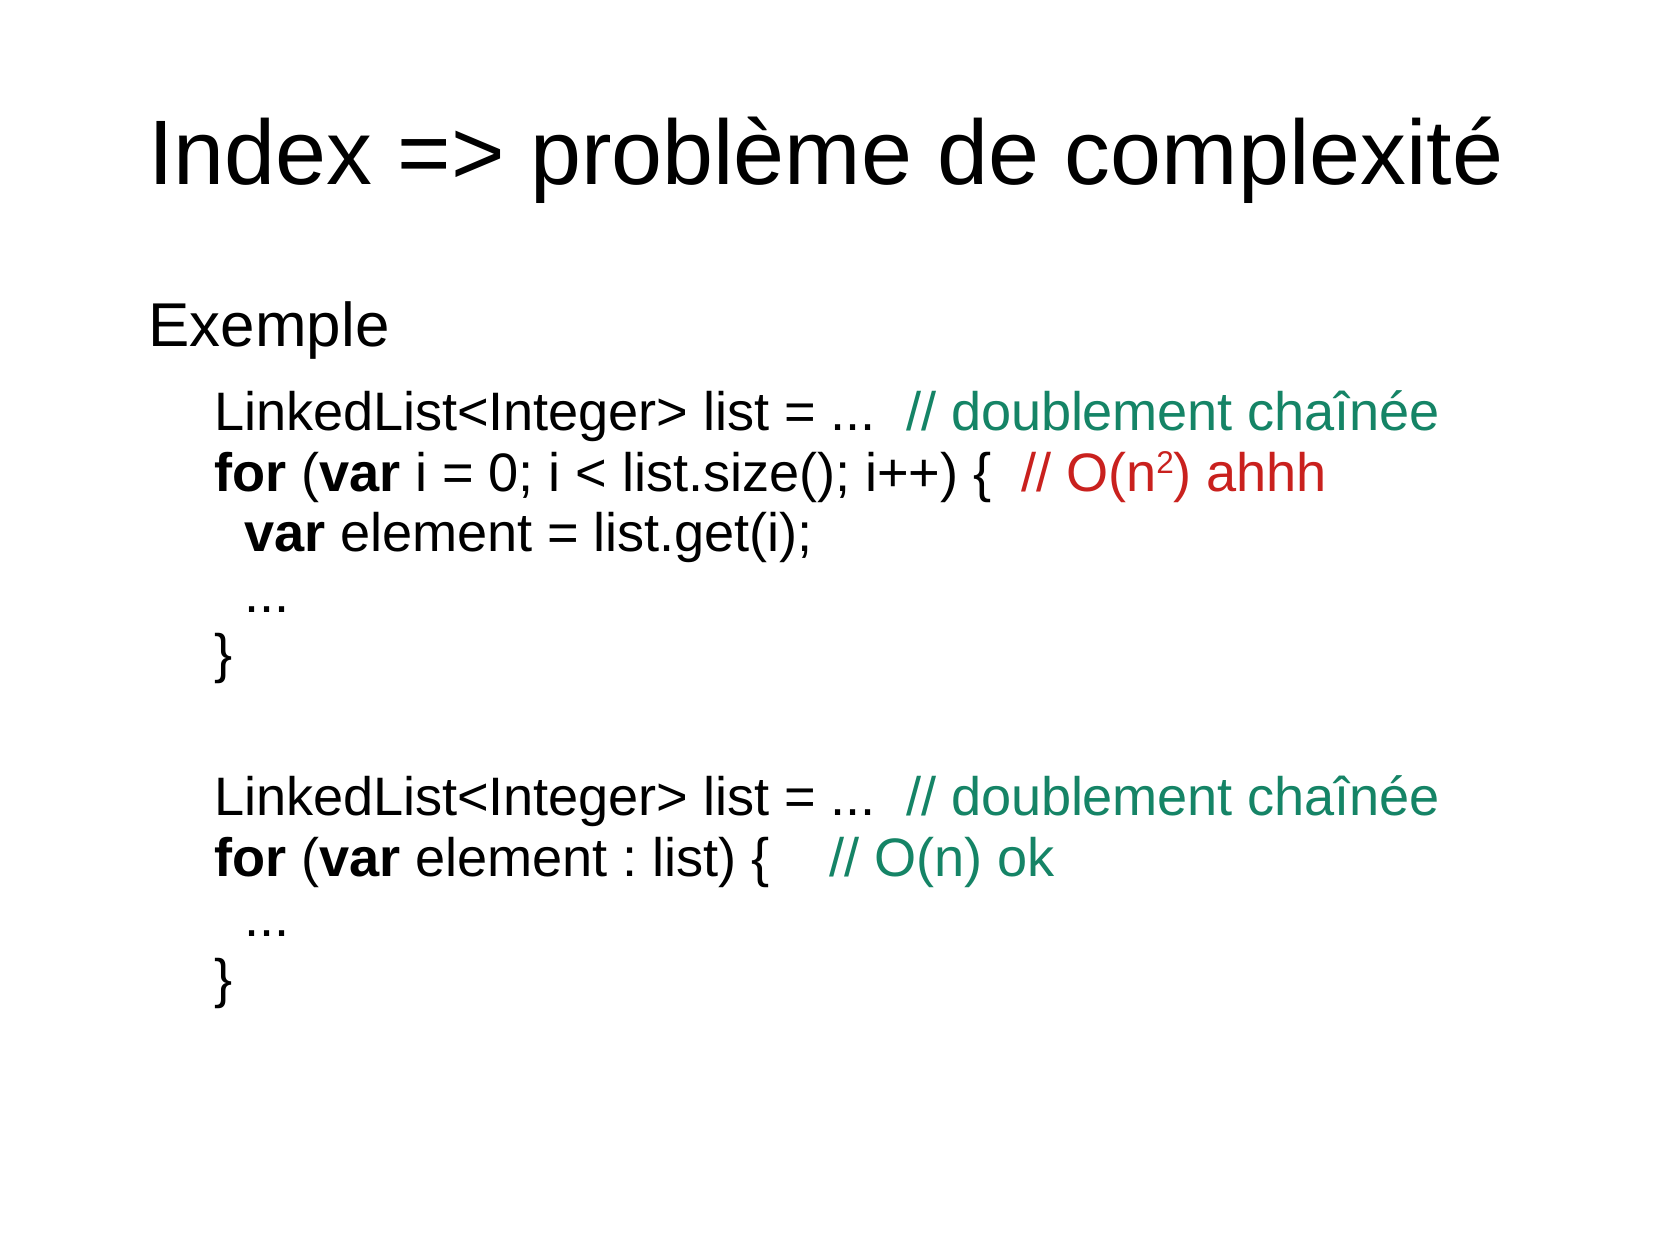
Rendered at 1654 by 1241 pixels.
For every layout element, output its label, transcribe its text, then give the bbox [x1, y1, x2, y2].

title Index => problème de complexité [82, 49, 1571, 257]
list Exemple LinkedList<Integer> list = ... // doublement chaînée for (var i = 0; i < list.size(); i++) { // O(n2) ahhh var element = list.get(i); ... } LinkedList<Integer> list = ... // doublement chaînée for (var element : list) { // O(n) ok ... } [82, 290, 1571, 1010]
